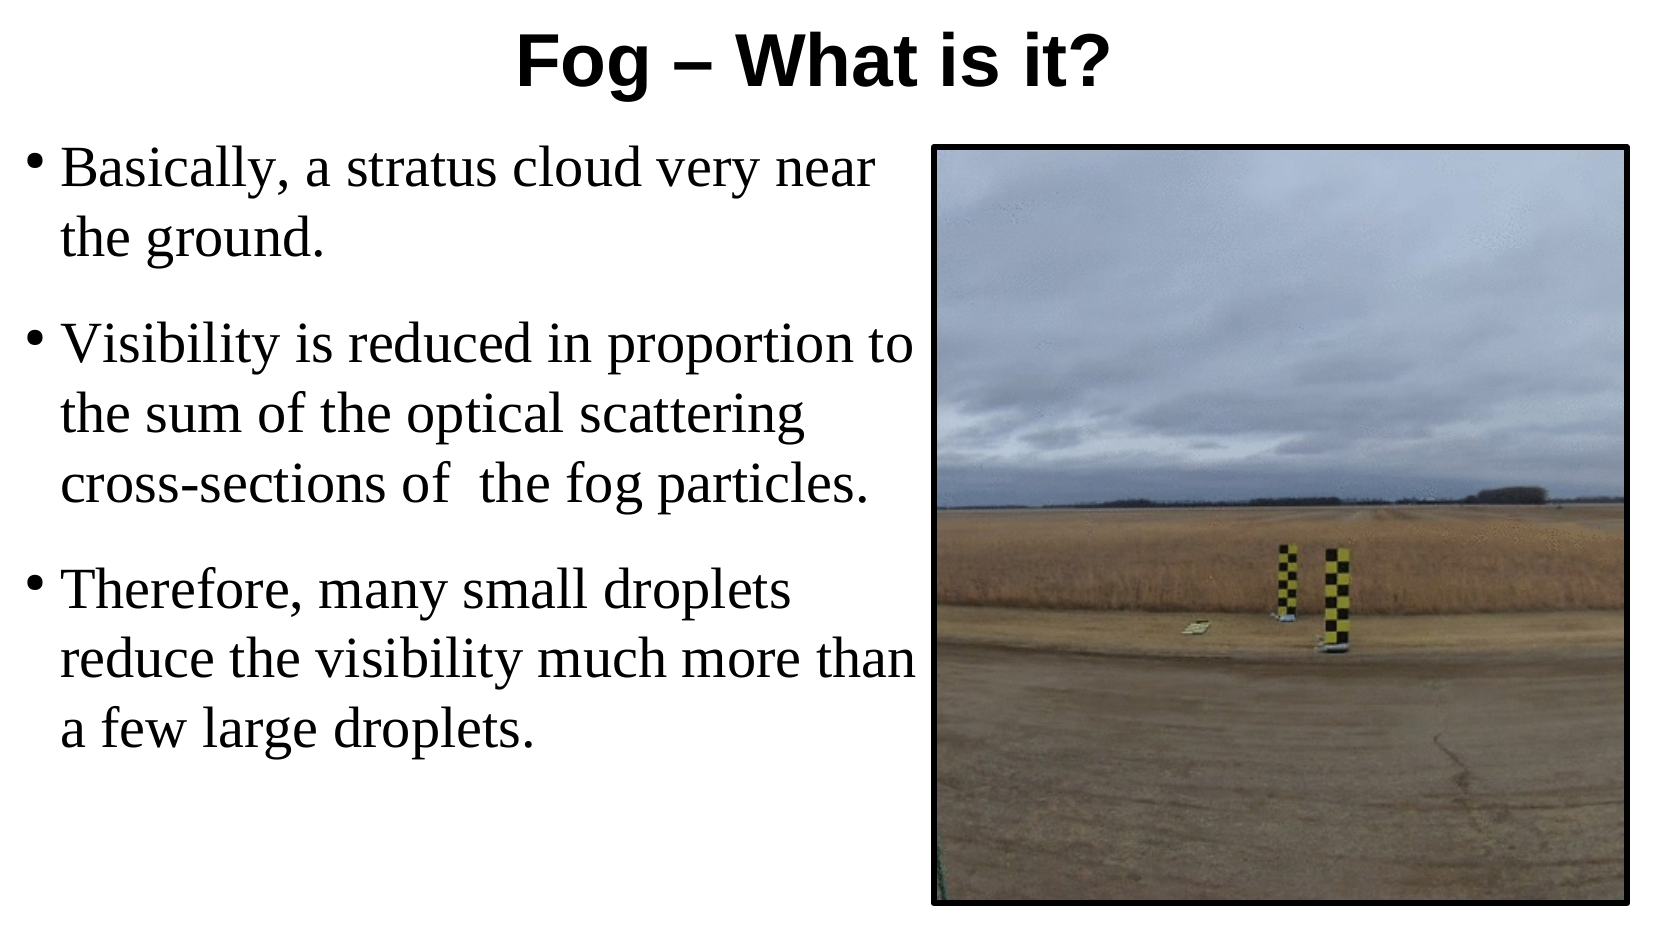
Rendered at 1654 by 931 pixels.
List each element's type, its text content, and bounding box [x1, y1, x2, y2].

text_box Basically, a stratus cloud very near the ground. Visibility is reduced in proportion to the sum of the optical scattering cross-sections of the fog particles. Therefore, many small droplets reduce the visibility much more than a few large droplets. [4, 120, 938, 768]
picture [936, 150, 1625, 901]
title Fog – What is it? [0, 5, 1654, 107]
